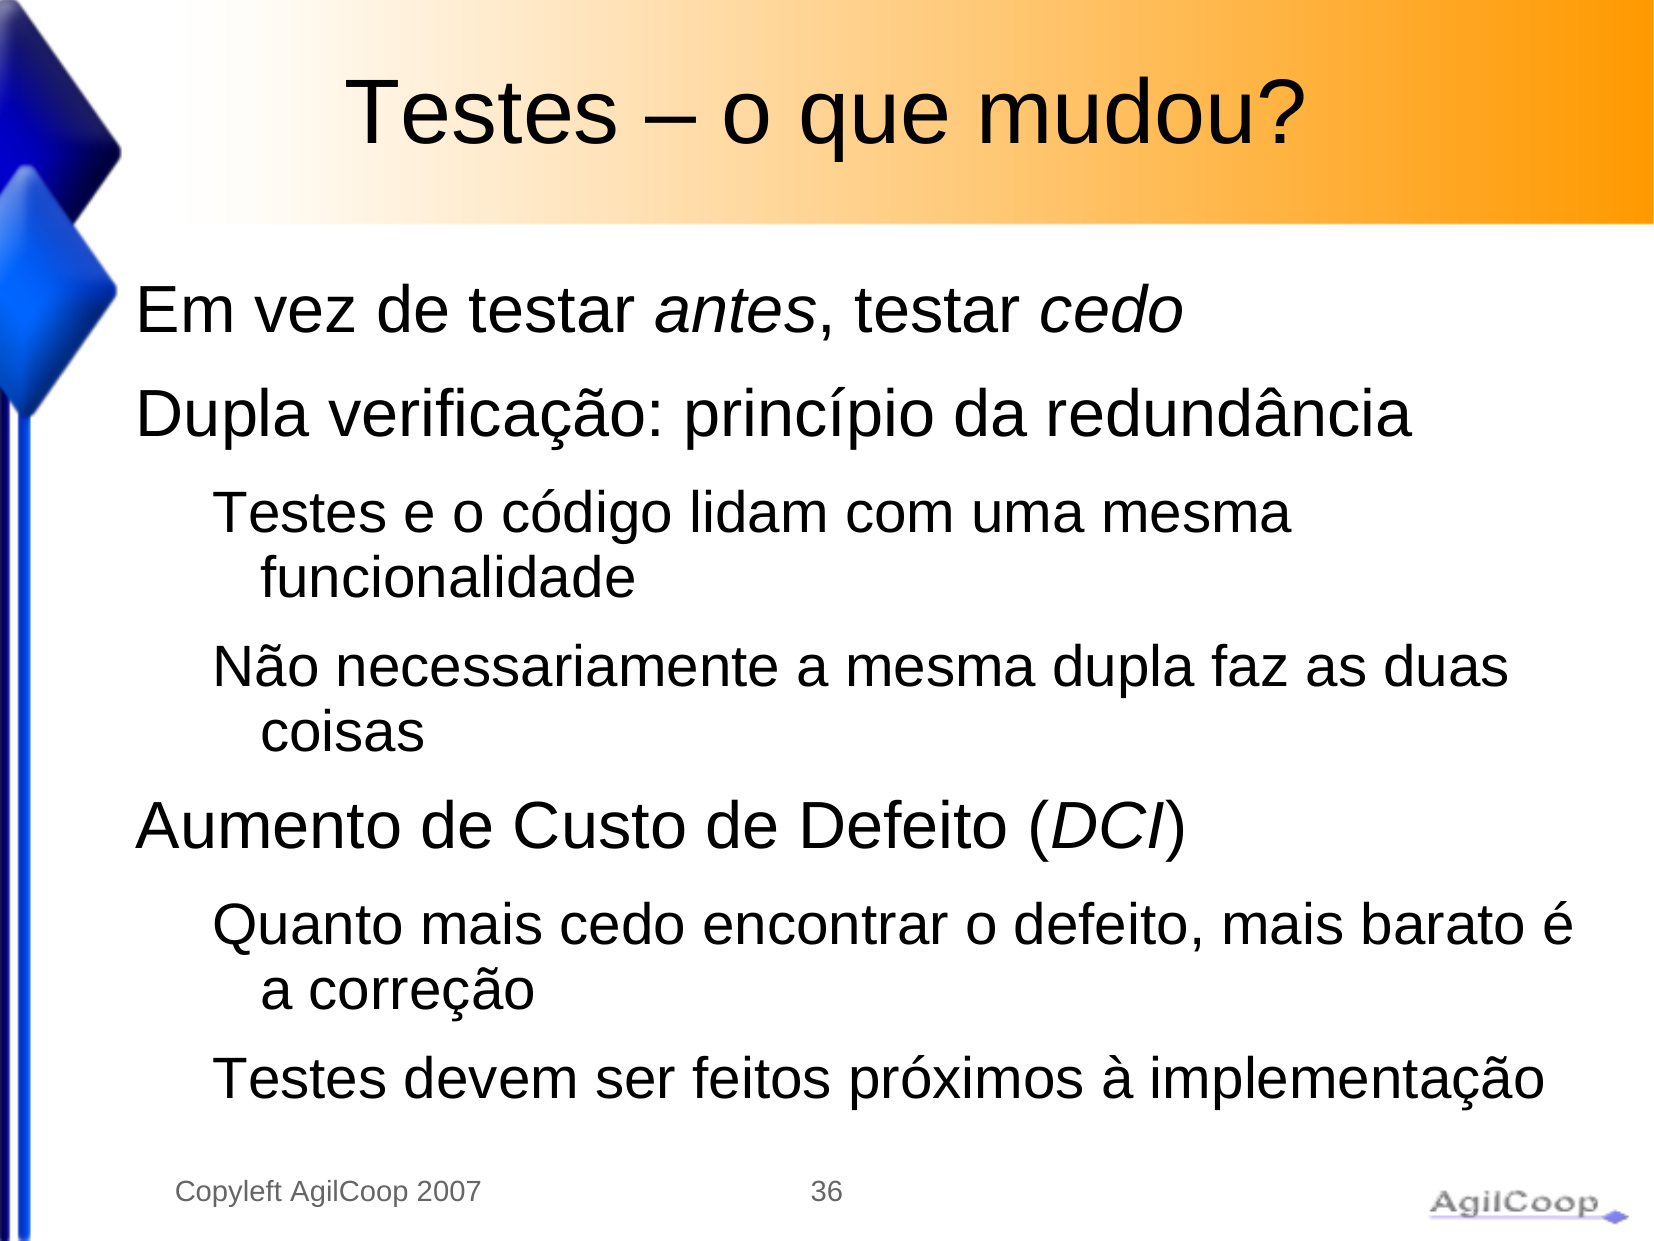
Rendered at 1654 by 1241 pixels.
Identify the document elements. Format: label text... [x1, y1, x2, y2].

picture [0, 0, 1654, 1241]
title Testes – o que mudou? [82, 8, 1571, 216]
list Em vez de testar antes, testar cedo Dupla verificação: princípio da redundância Testes e o código lidam com uma mesma funcionalidade Não necessariamente a mesma dupla faz as duas coisas Aumento de Custo de Defeito (DCI) Quanto mais cedo encontrar o defeito, mais barato é a correção Testes devem ser feitos próximos à implementação [118, 271, 1607, 1123]
